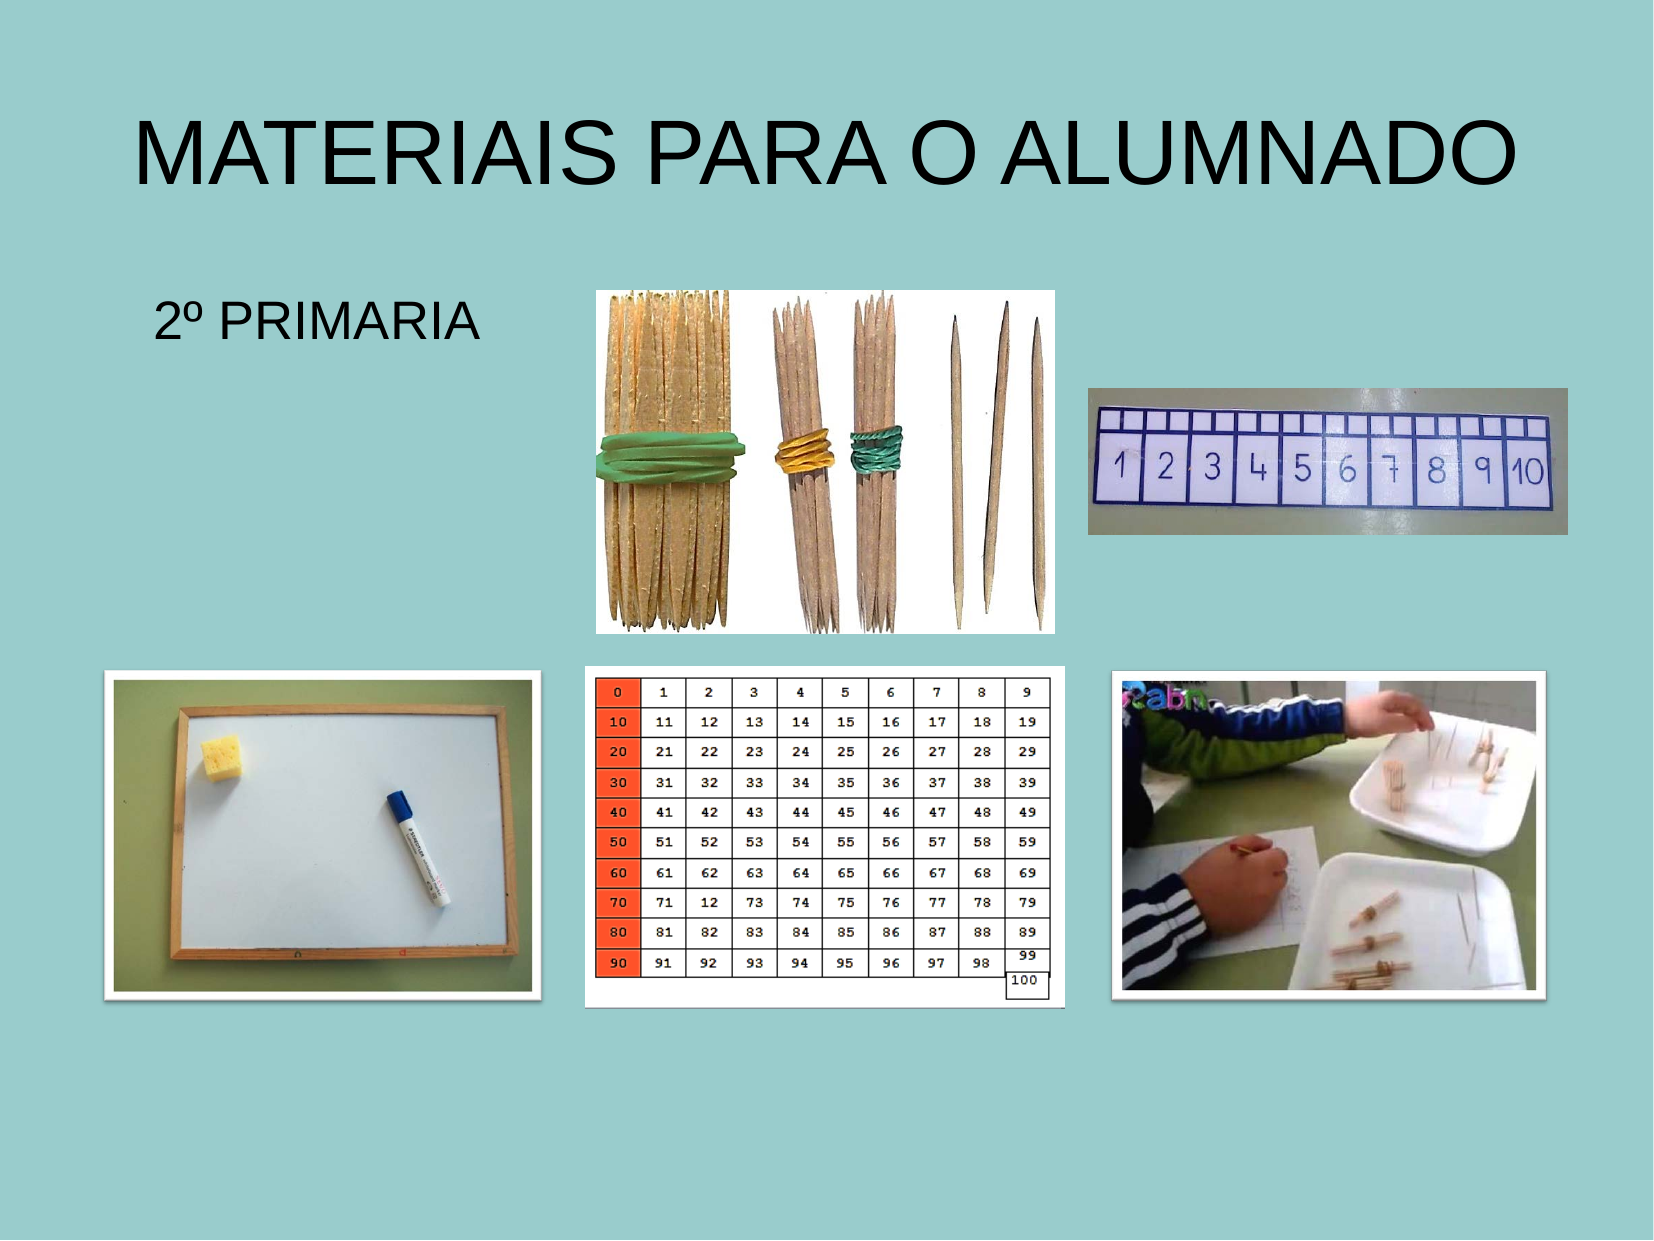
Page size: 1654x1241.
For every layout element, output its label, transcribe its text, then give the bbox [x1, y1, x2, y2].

title MATERIAIS PARA O ALUMNADO [82, 49, 1571, 257]
picture [1088, 388, 1568, 535]
list 2º PRIMARIA [82, 290, 562, 634]
picture [97, 665, 548, 1009]
picture [596, 290, 1055, 634]
picture [585, 666, 1065, 1009]
picture [1104, 665, 1553, 1009]
